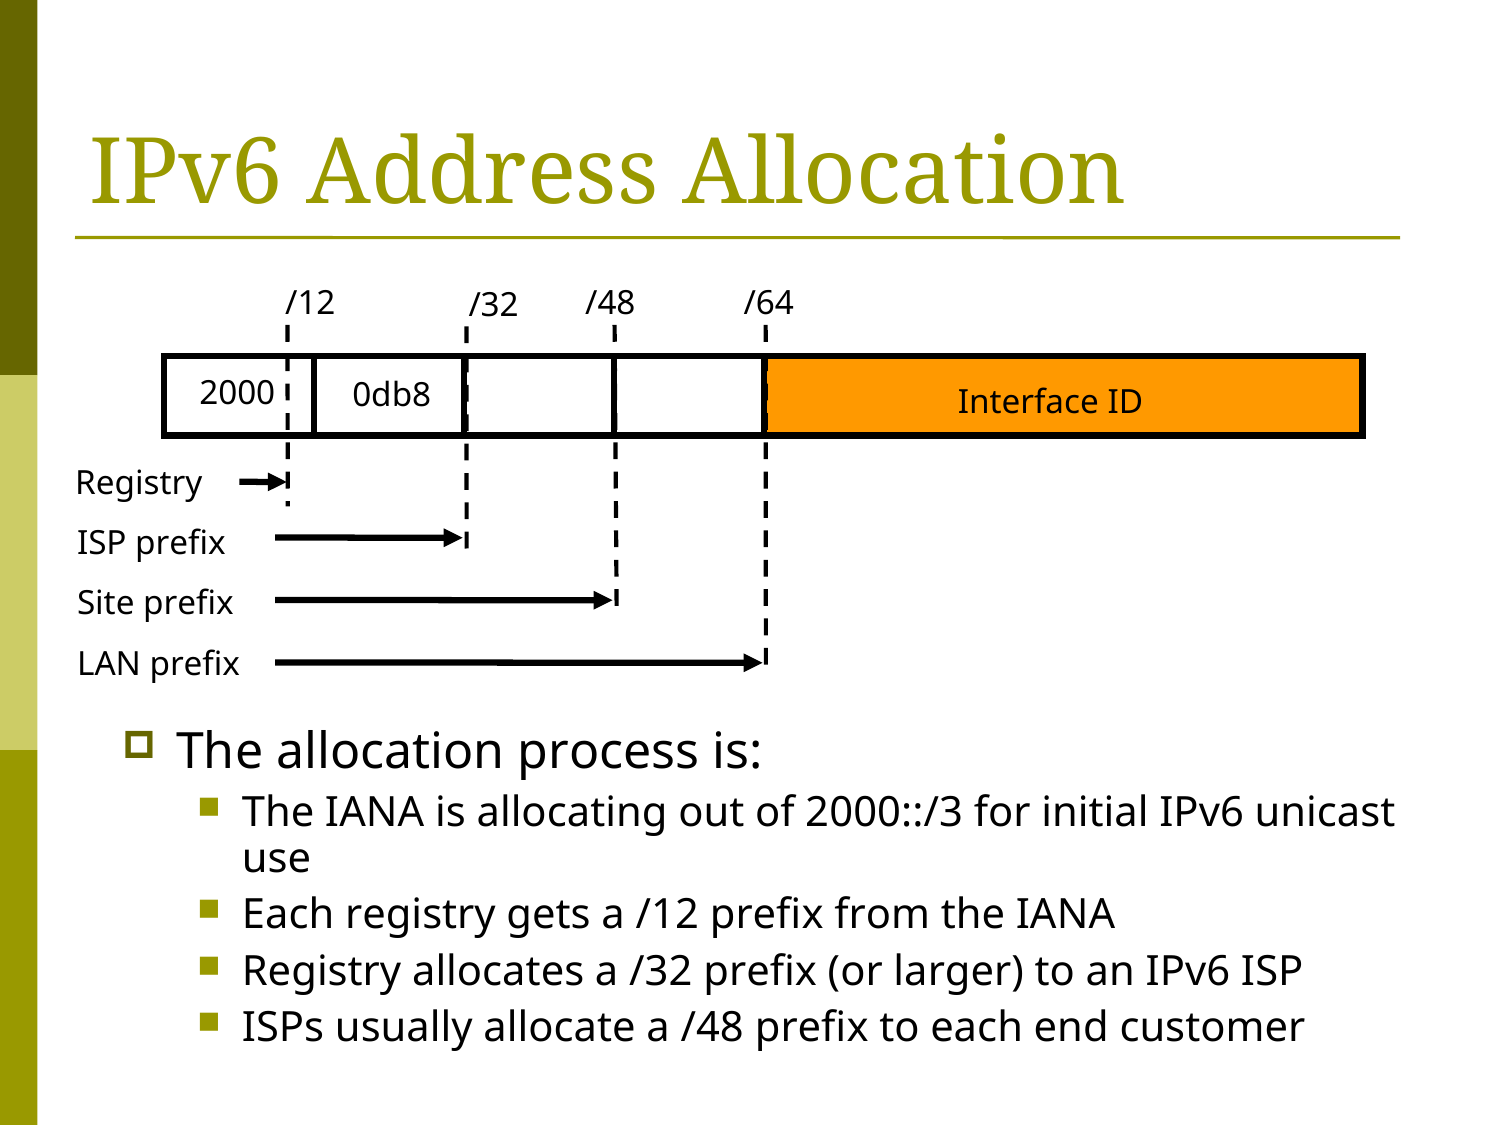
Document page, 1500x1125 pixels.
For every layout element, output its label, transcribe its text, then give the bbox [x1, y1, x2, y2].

text_box ISP prefix [62, 514, 338, 570]
list The allocation process is: The IANA is allocating out of 2000::/3 for initial IPv6 unicast use Each registry gets a /12 prefix from the IANA Registry allocates a /32 prefix (or larger) to an IPv6 ISP ISPs usually allocate a /48 prefix to each end customer [107, 712, 1450, 1105]
text_box /32 [445, 277, 542, 333]
text_box Interface ID [945, 374, 1156, 427]
title IPv6 Address Allocation [75, 45, 1426, 233]
text_box LAN prefix [62, 635, 338, 691]
text_box /64 [720, 274, 817, 331]
text_box Site prefix [62, 574, 338, 631]
text_box [763, 356, 1363, 436]
text_box Registry [60, 454, 336, 510]
text_box 2000 [172, 364, 303, 420]
text_box /12 [262, 274, 359, 331]
text_box 0db8 [322, 366, 453, 422]
text_box /48 [562, 274, 659, 331]
